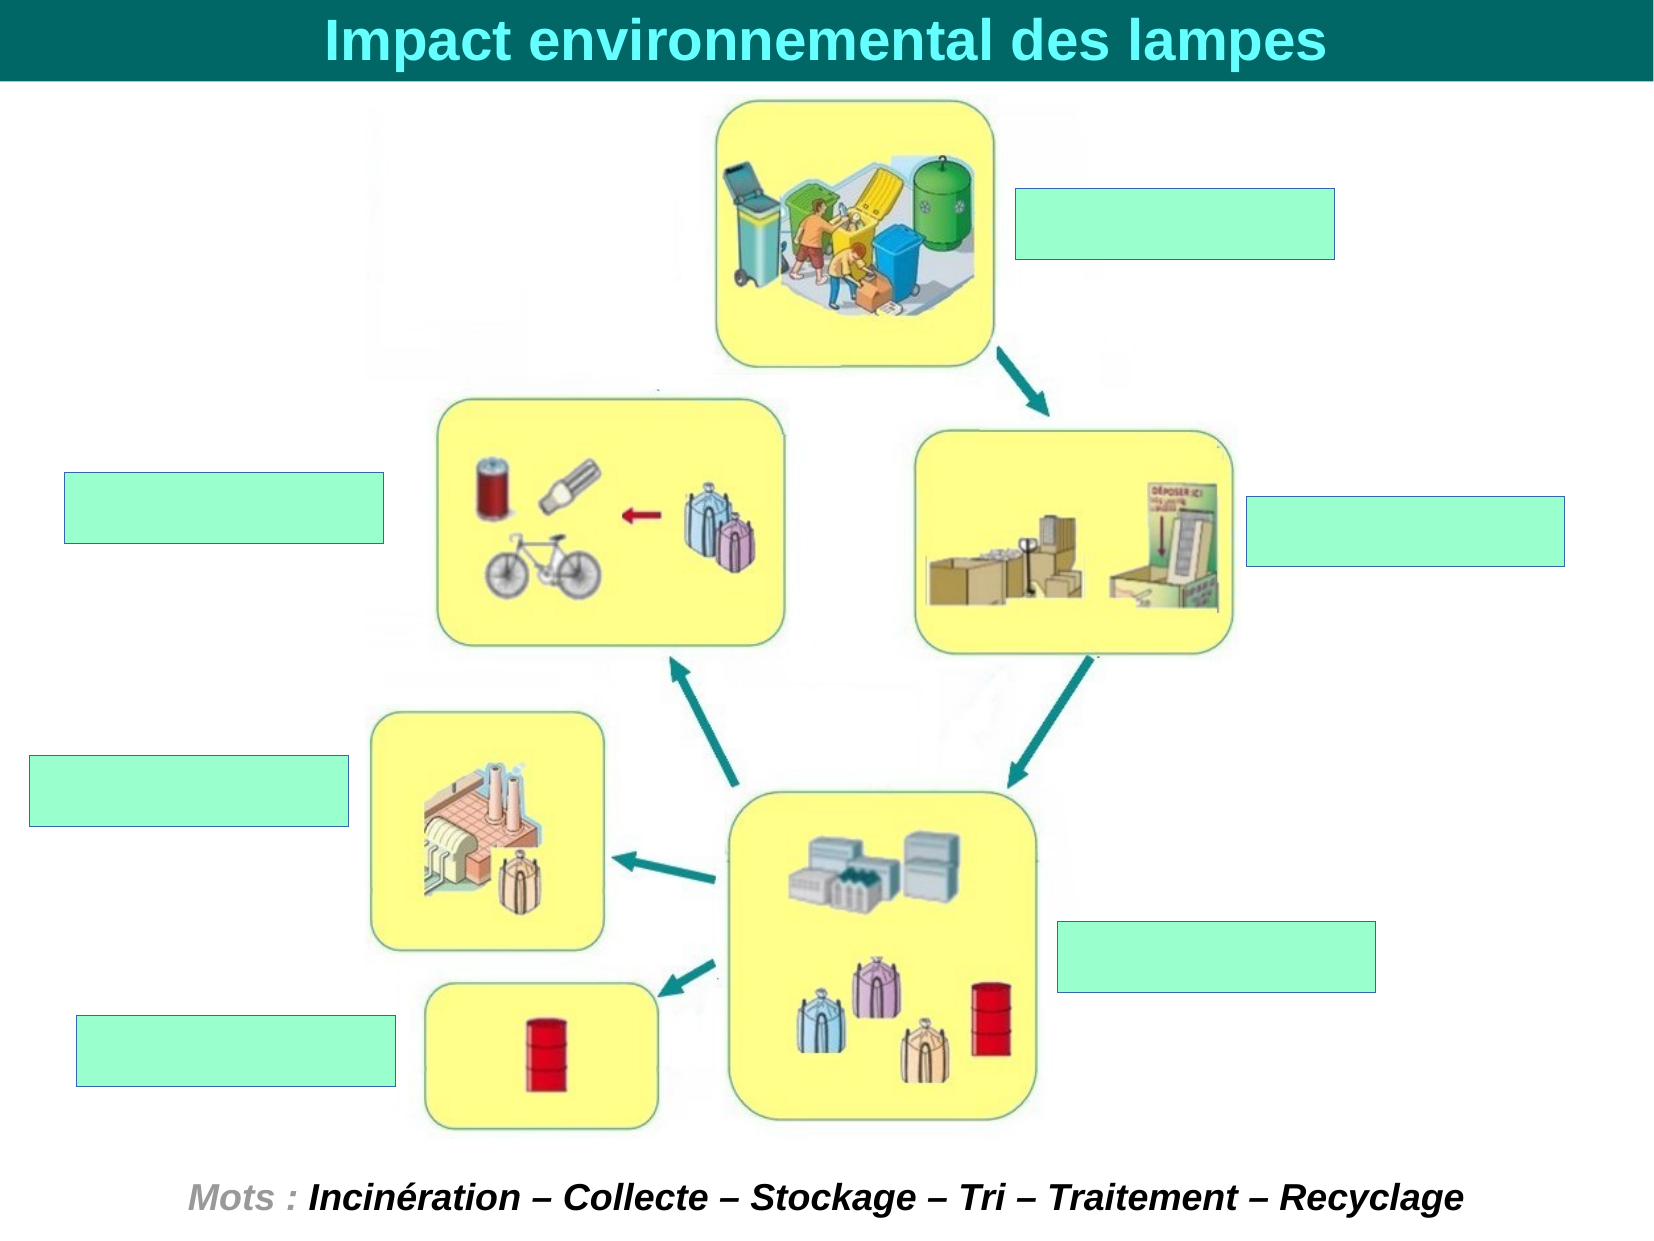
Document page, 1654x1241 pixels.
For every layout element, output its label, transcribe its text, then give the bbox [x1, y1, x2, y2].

text_box Mots : Incinération – Collecte – Stockage – Tri – Traitement – Recyclage [0, 1169, 1654, 1228]
text_box [1246, 496, 1565, 567]
text_box [1057, 921, 1376, 993]
text_box Impact environnemental des lampes [0, 0, 1654, 82]
text_box [76, 1015, 396, 1087]
text_box [1015, 188, 1335, 260]
picture [365, 94, 1241, 1139]
text_box [29, 755, 349, 827]
text_box [64, 472, 384, 544]
